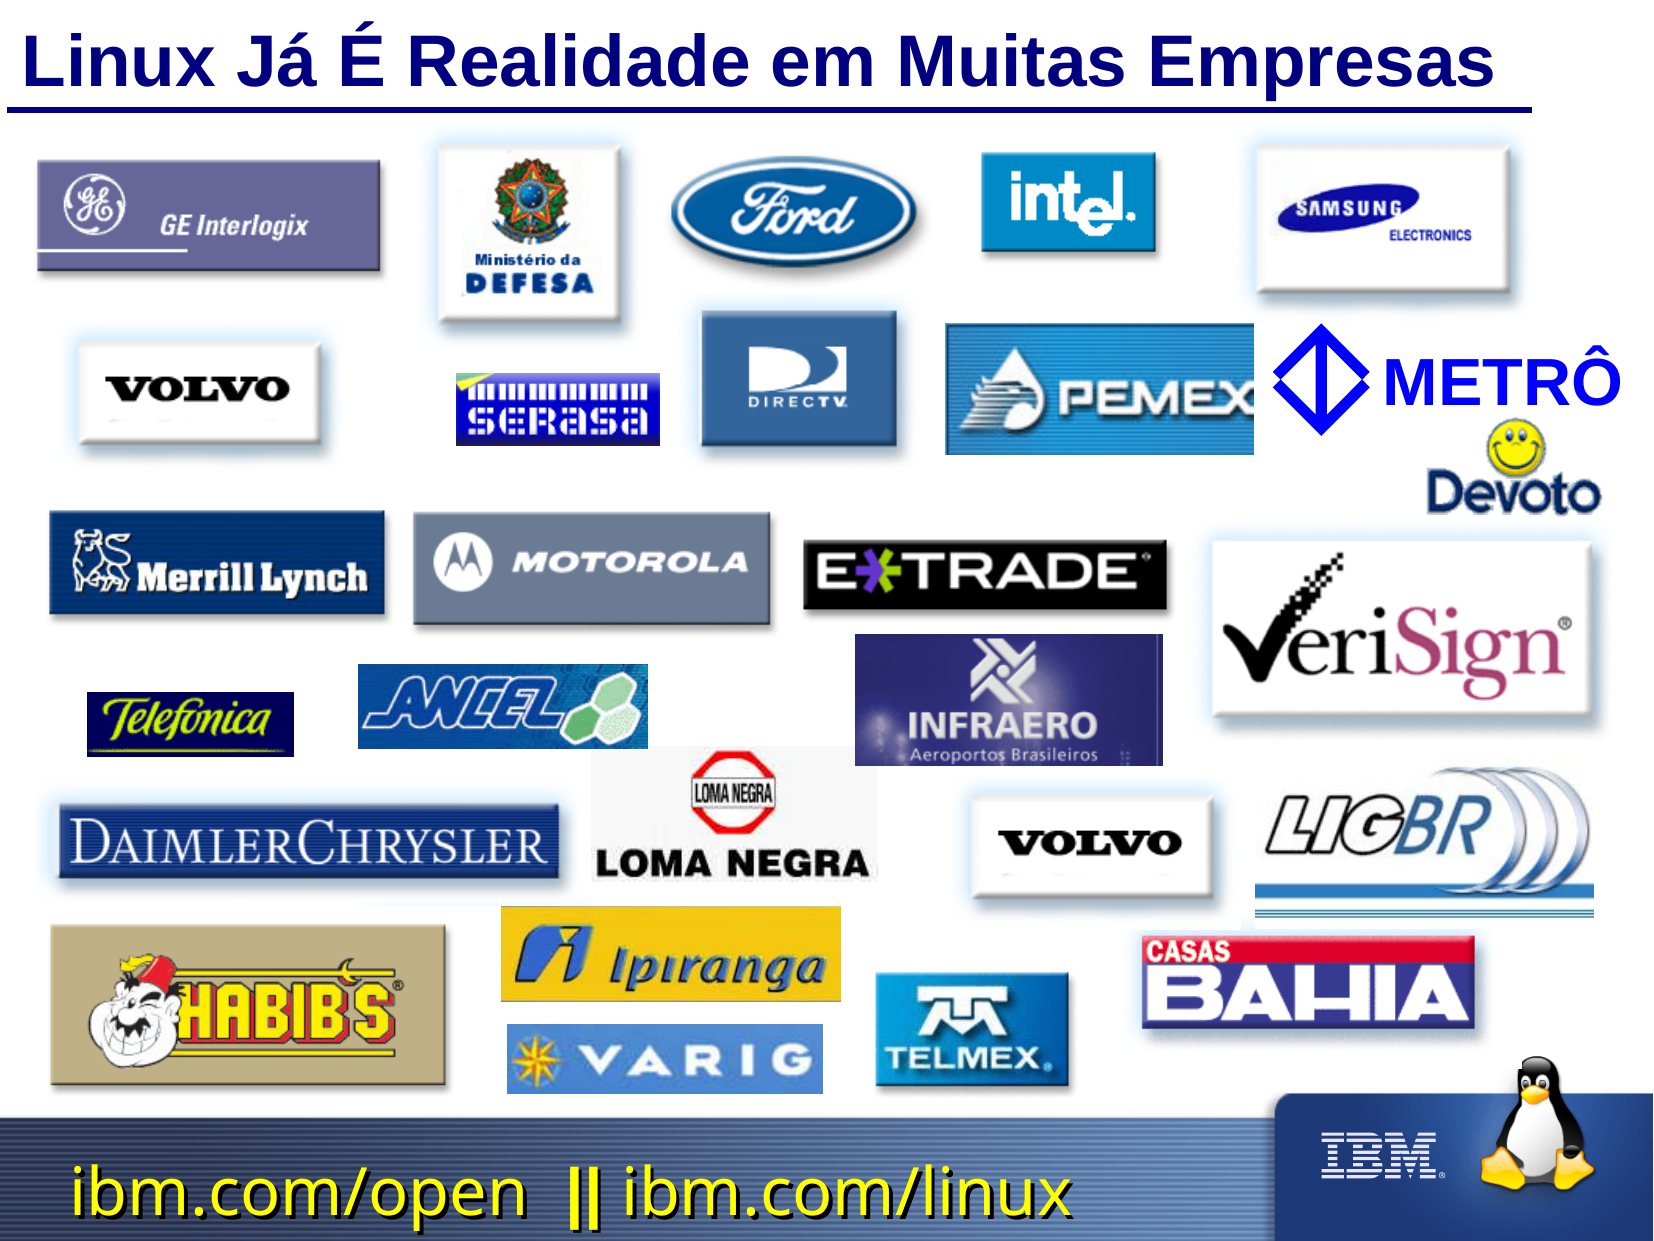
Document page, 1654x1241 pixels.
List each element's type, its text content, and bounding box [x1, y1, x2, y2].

picture [57, 322, 349, 476]
picture [456, 373, 660, 446]
picture [25, 149, 396, 287]
text_box [1272, 323, 1370, 436]
picture [0, 438, 1653, 1241]
text_box Linux Já É Realidade em Muitas Empresas [21, 14, 1537, 97]
picture [963, 135, 1170, 271]
picture [945, 121, 1537, 455]
picture [410, 121, 933, 479]
text_box METRÔ [1382, 339, 1653, 438]
picture [87, 692, 294, 757]
